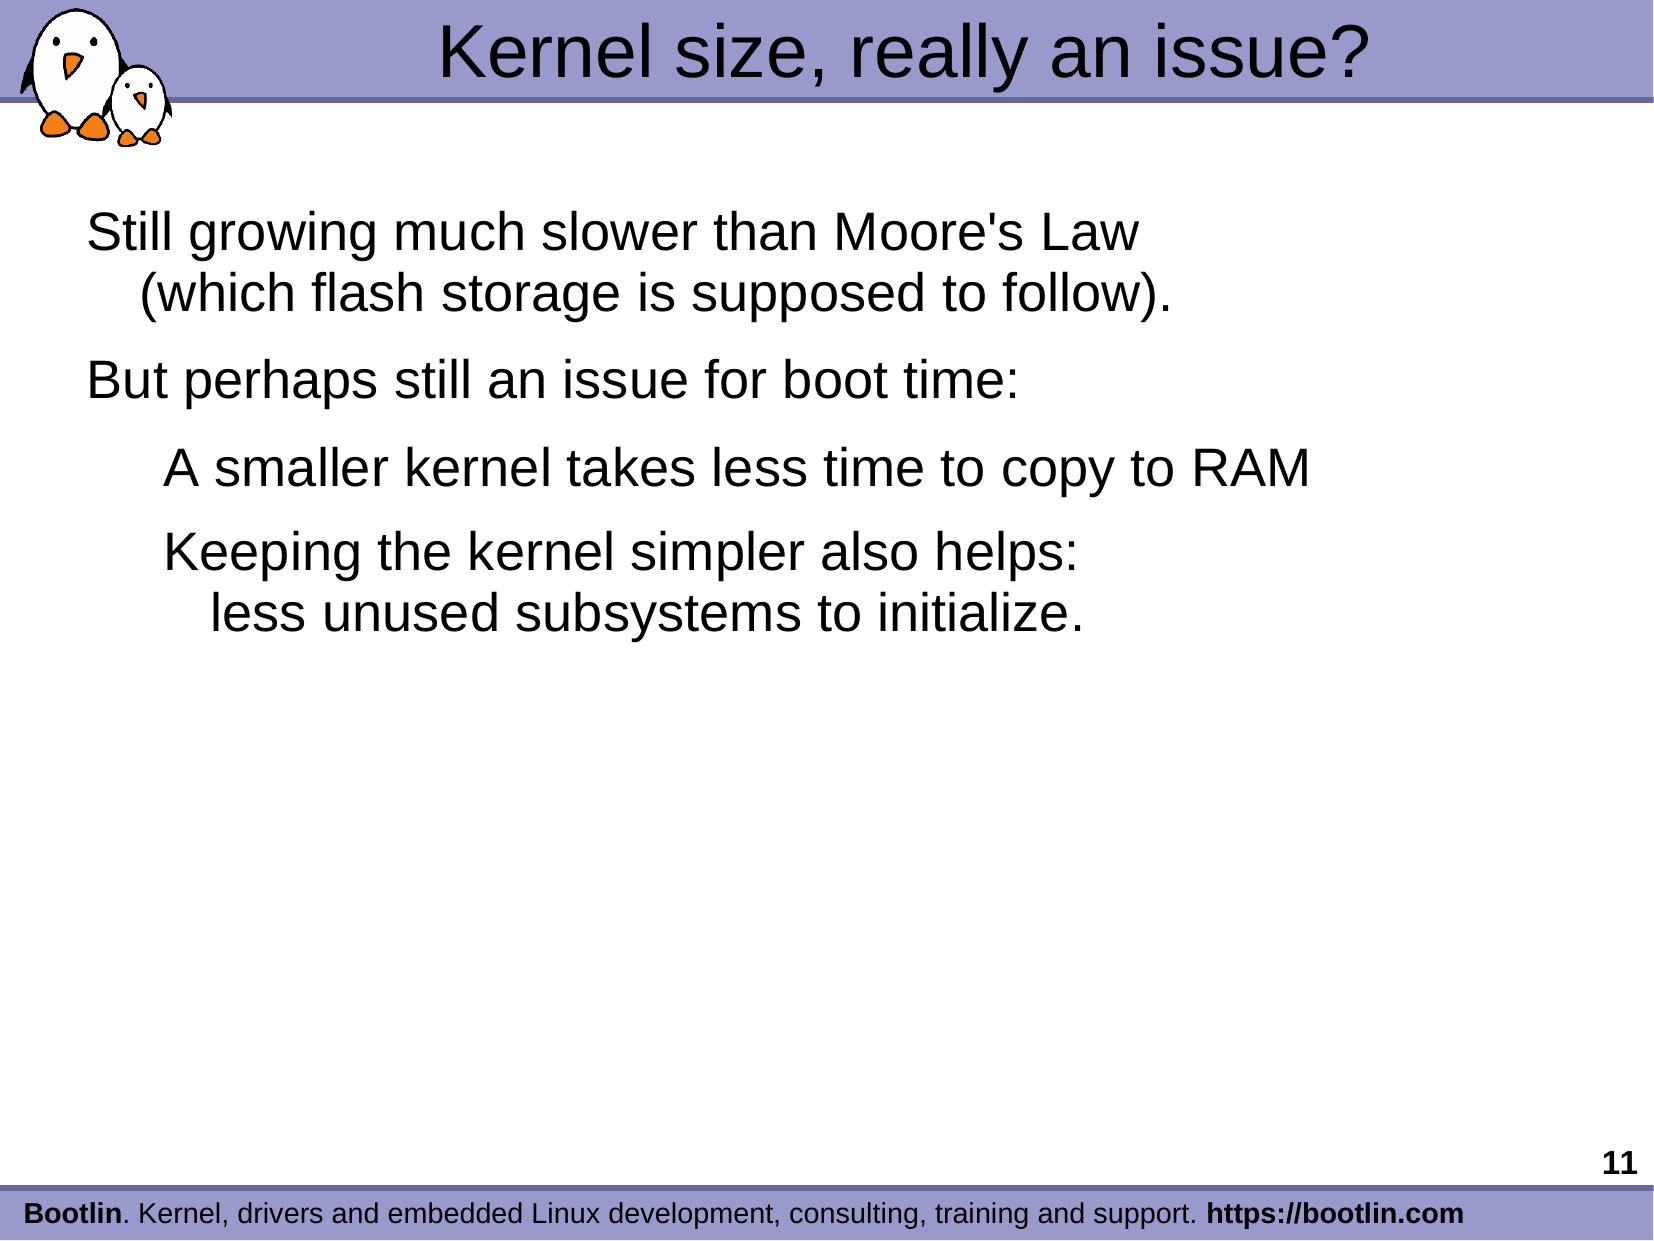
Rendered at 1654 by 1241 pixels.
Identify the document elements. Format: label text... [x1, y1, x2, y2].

title Kernel size, really an issue? [178, 5, 1631, 97]
picture [20, 8, 172, 147]
list Still growing much slower than Moore's Law (which flash storage is supposed to follow). But perhaps still an issue for boot time: A smaller kernel takes less time to copy to RAM Keeping the kernel simpler also helps: less unused subsystems to initialize. [68, 201, 1592, 1118]
